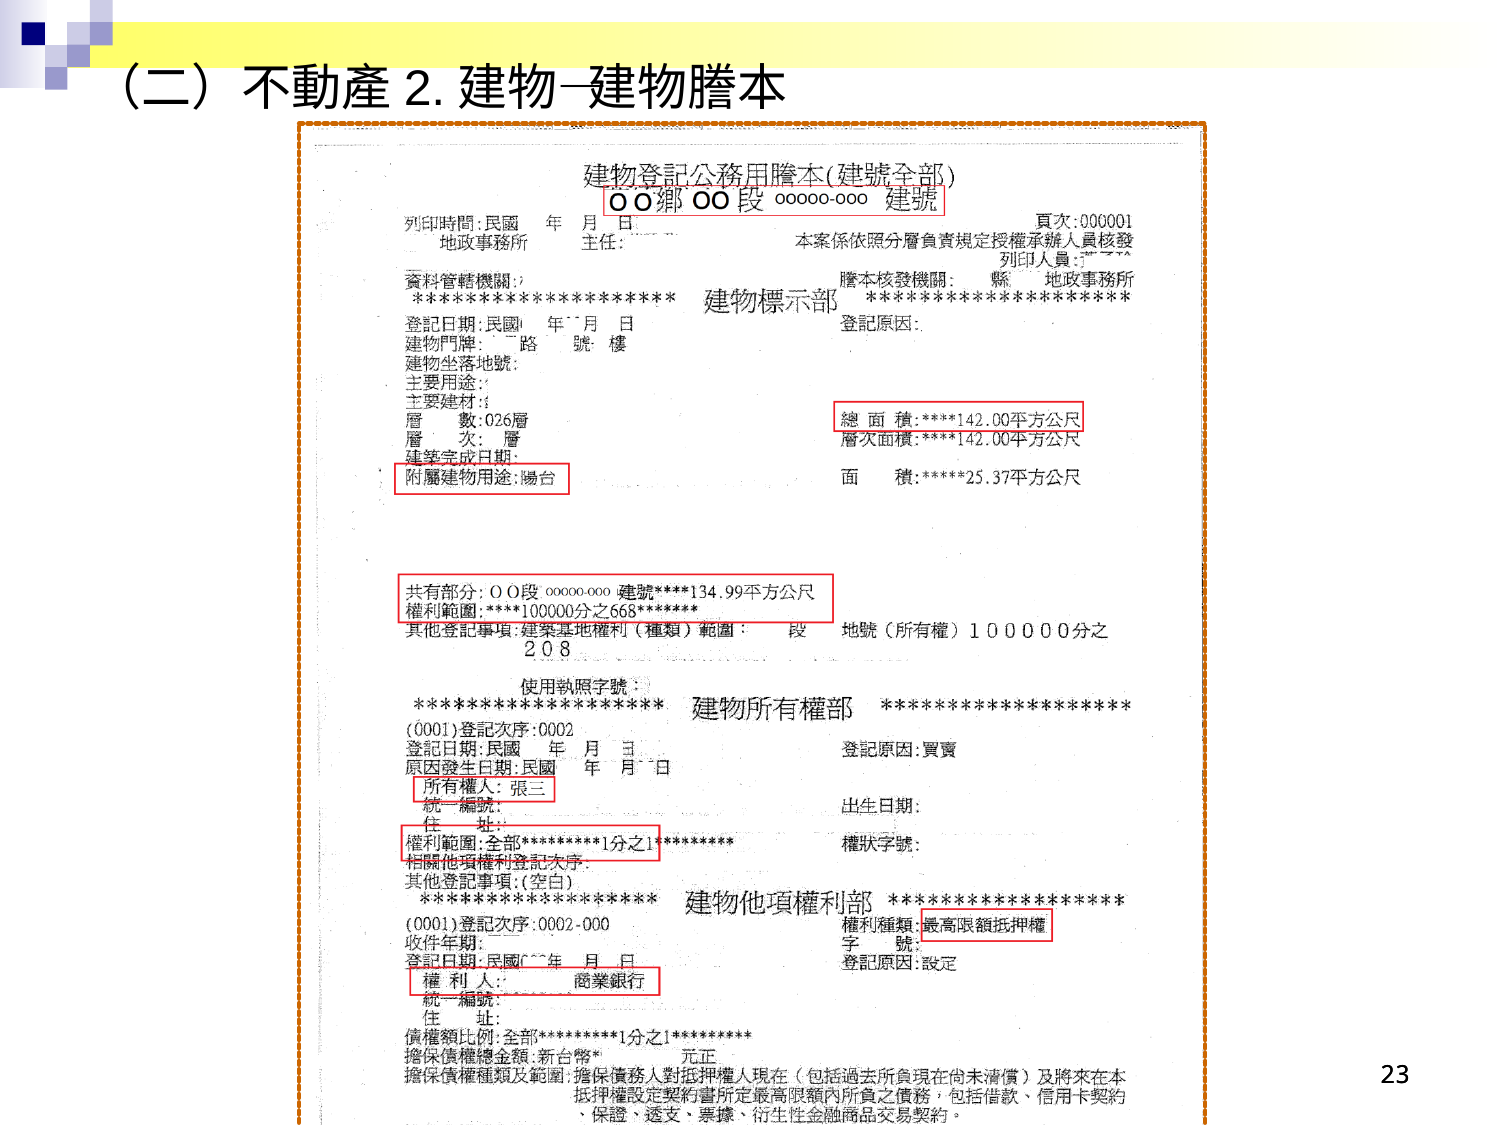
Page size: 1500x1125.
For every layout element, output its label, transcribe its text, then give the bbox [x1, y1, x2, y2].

title （二）不動產2.建物—建物謄本 [76, 31, 1427, 141]
text_box <編號> [1207, 1025, 1426, 1101]
picture [301, 141, 1204, 1125]
